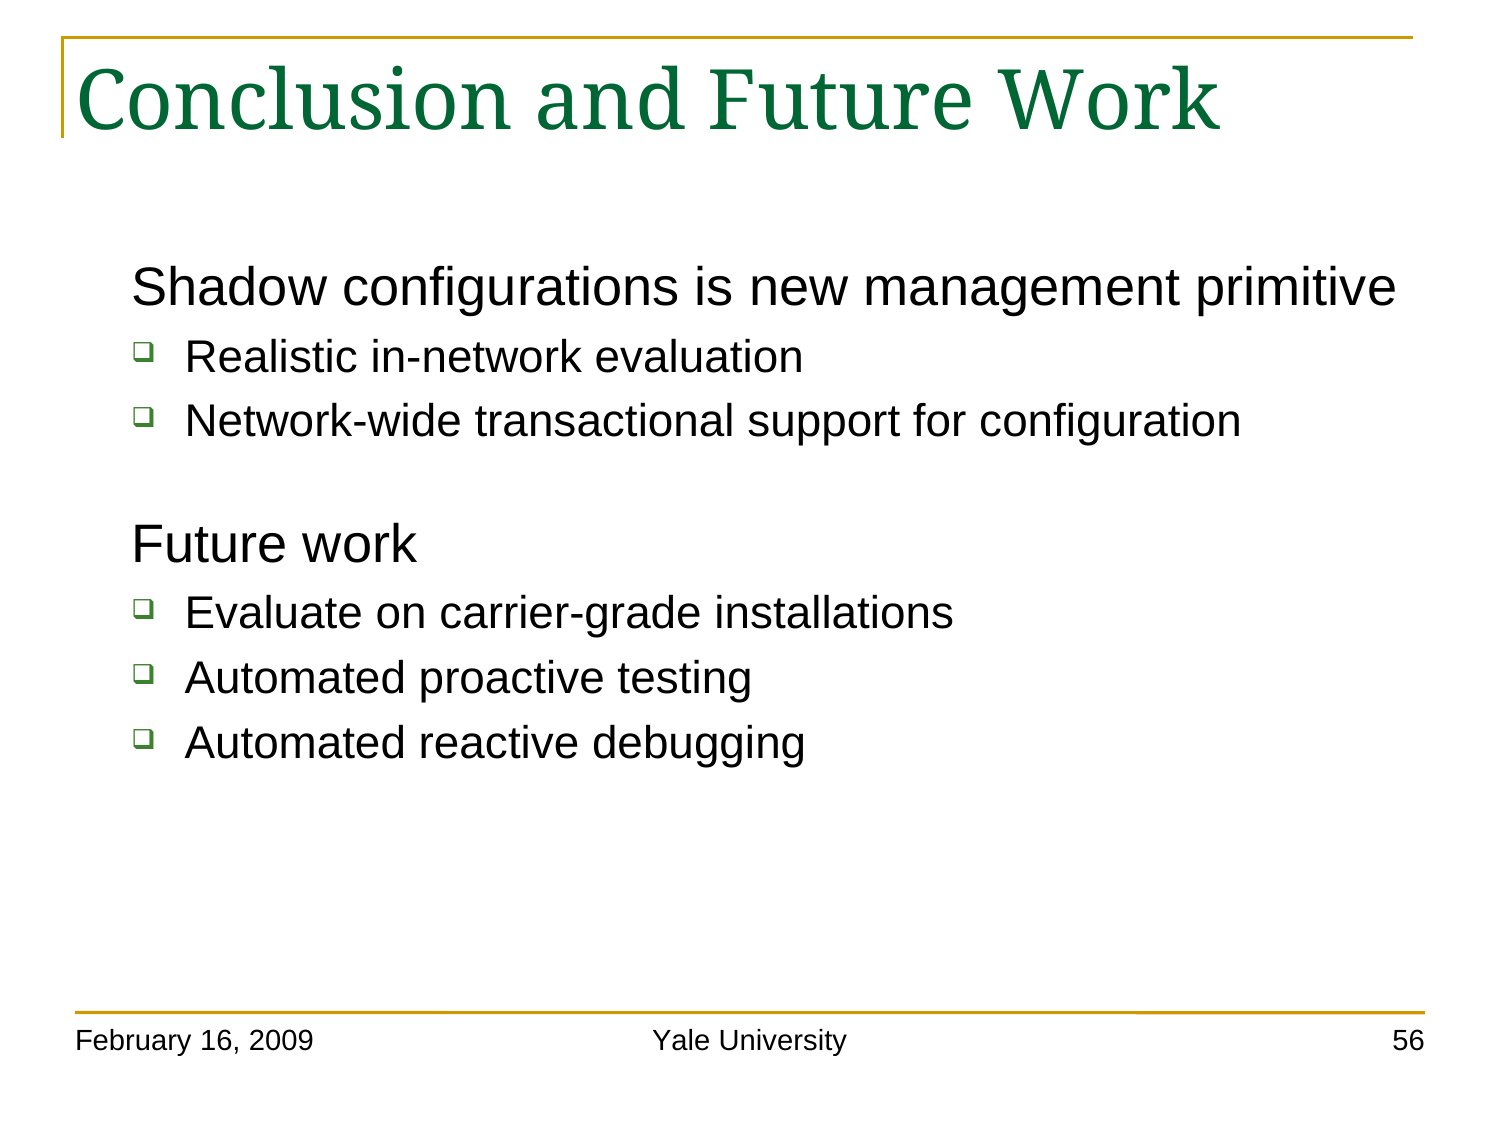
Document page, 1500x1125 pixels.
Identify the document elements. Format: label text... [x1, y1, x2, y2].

list Shadow configurations is new management primitive Realistic in-network evaluation Network-wide transactional support for configuration Future work Evaluate on carrier-grade installations Automated proactive testing Automated reactive debugging [75, 256, 1425, 769]
title Conclusion and Future Work [75, 45, 1425, 151]
